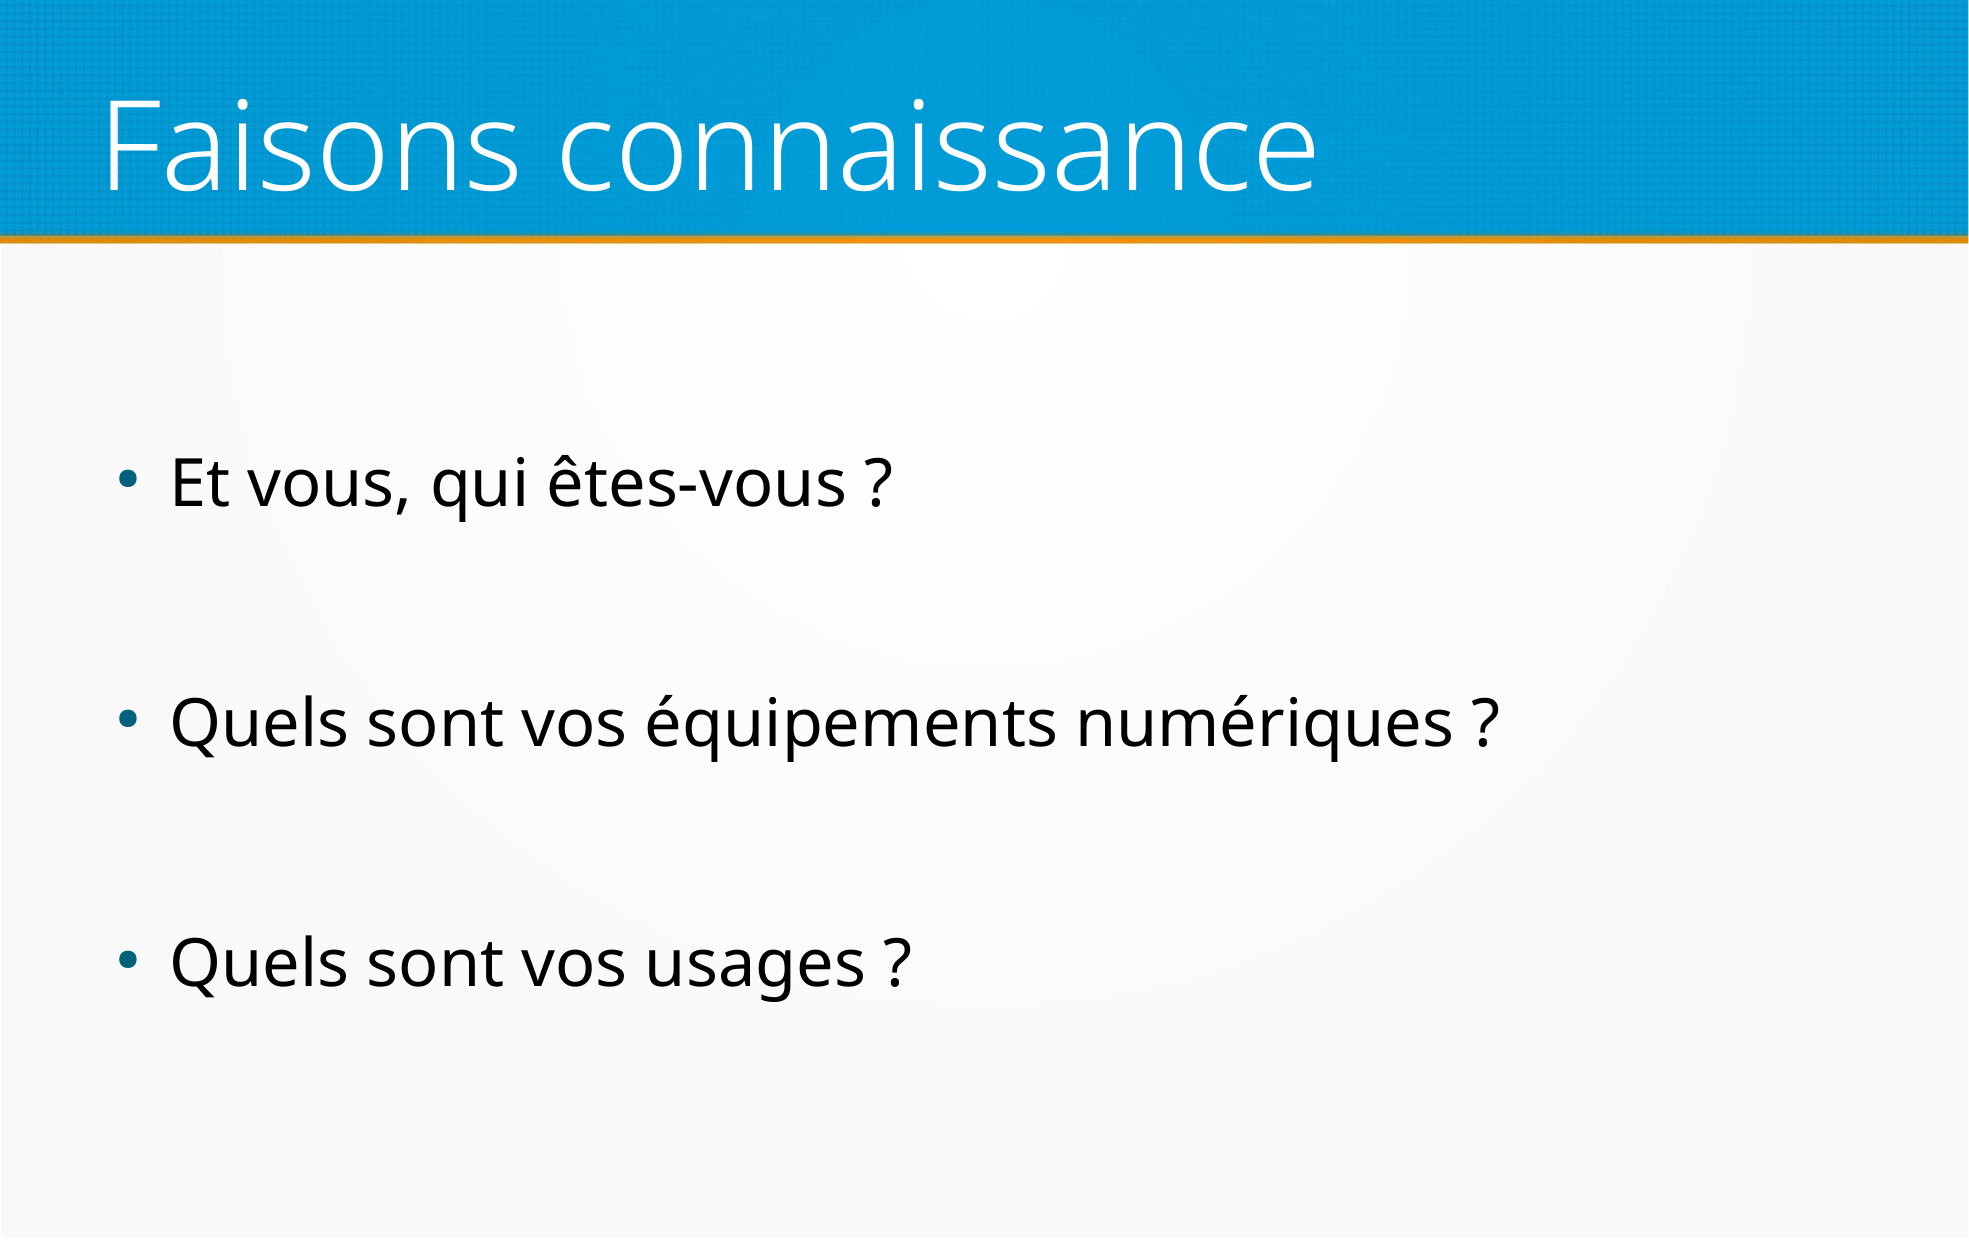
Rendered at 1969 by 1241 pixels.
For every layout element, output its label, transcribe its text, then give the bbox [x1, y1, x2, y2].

picture [0, 233, 1969, 1241]
title Faisons connaissance [98, 19, 1870, 227]
list Et vous, qui êtes-vous ? Quels sont vos équipements numériques ? Quels sont vos usages ? [98, 315, 1861, 1081]
